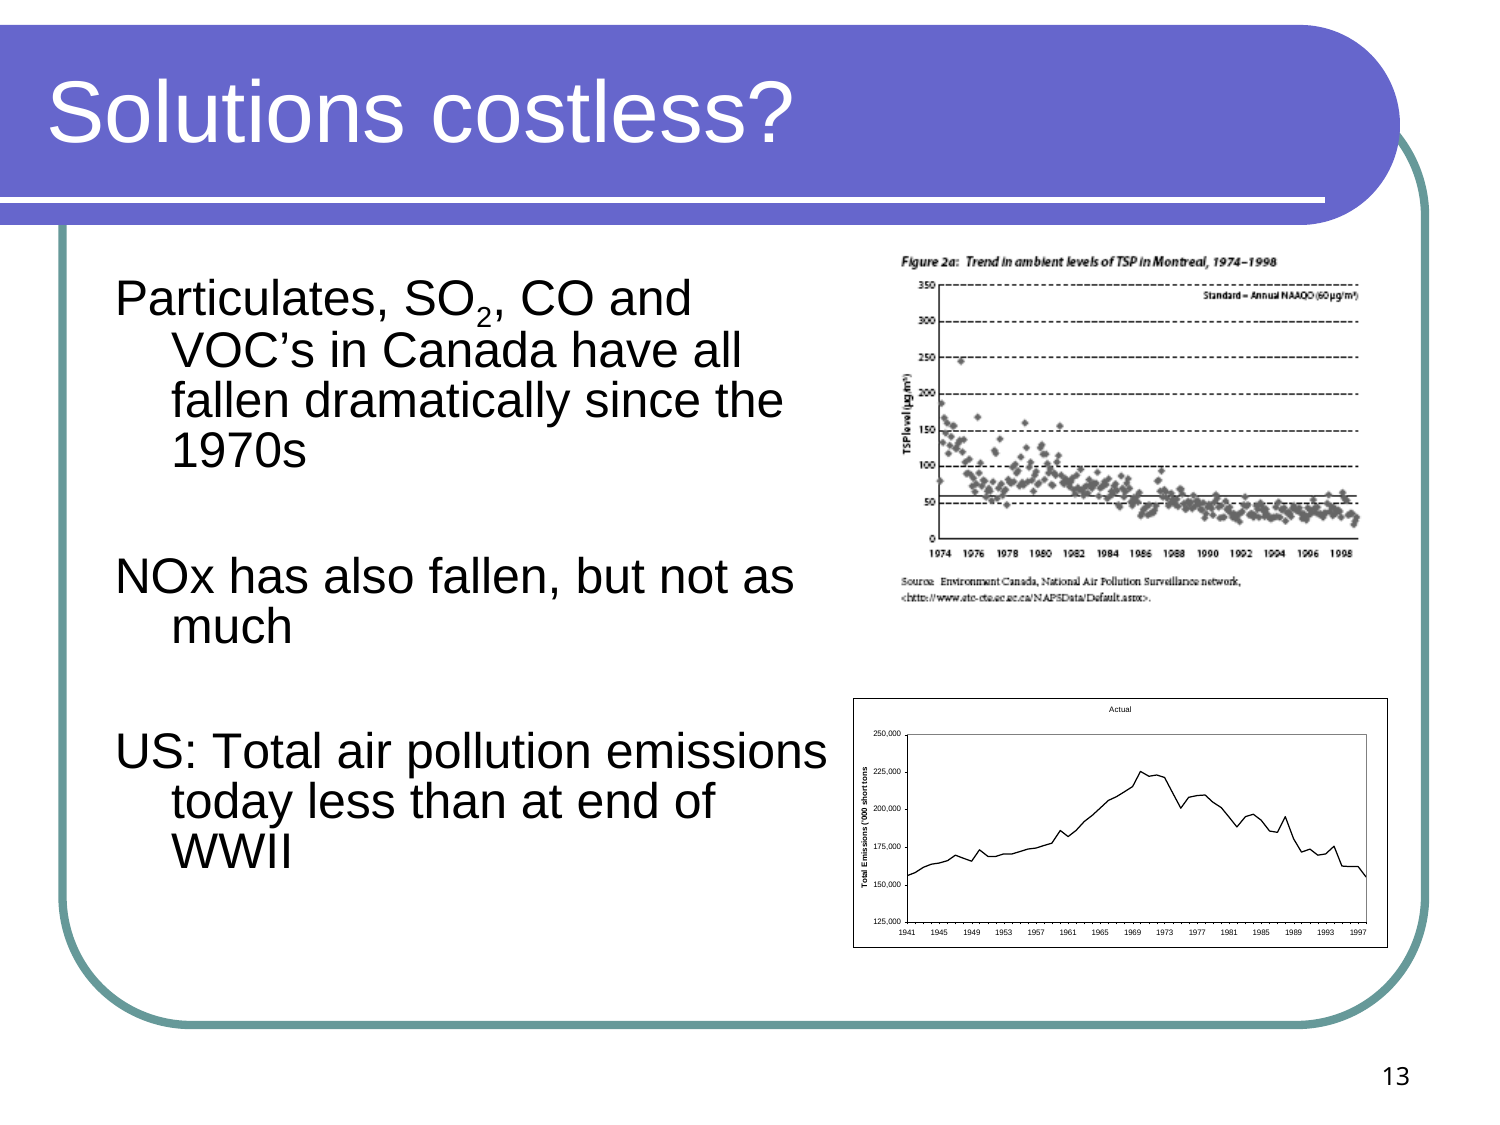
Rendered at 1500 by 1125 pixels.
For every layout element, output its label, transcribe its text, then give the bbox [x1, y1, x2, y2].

title Solutions costless? [31, 37, 1347, 188]
picture [849, 695, 1391, 951]
list Particulates, SO2, CO and VOC’s in Canada have all fallen dramatically since the 1970s NOx has also fallen, but not as much US: Total air pollution emissions today less than at end of WWII [99, 262, 850, 996]
picture [887, 249, 1388, 612]
